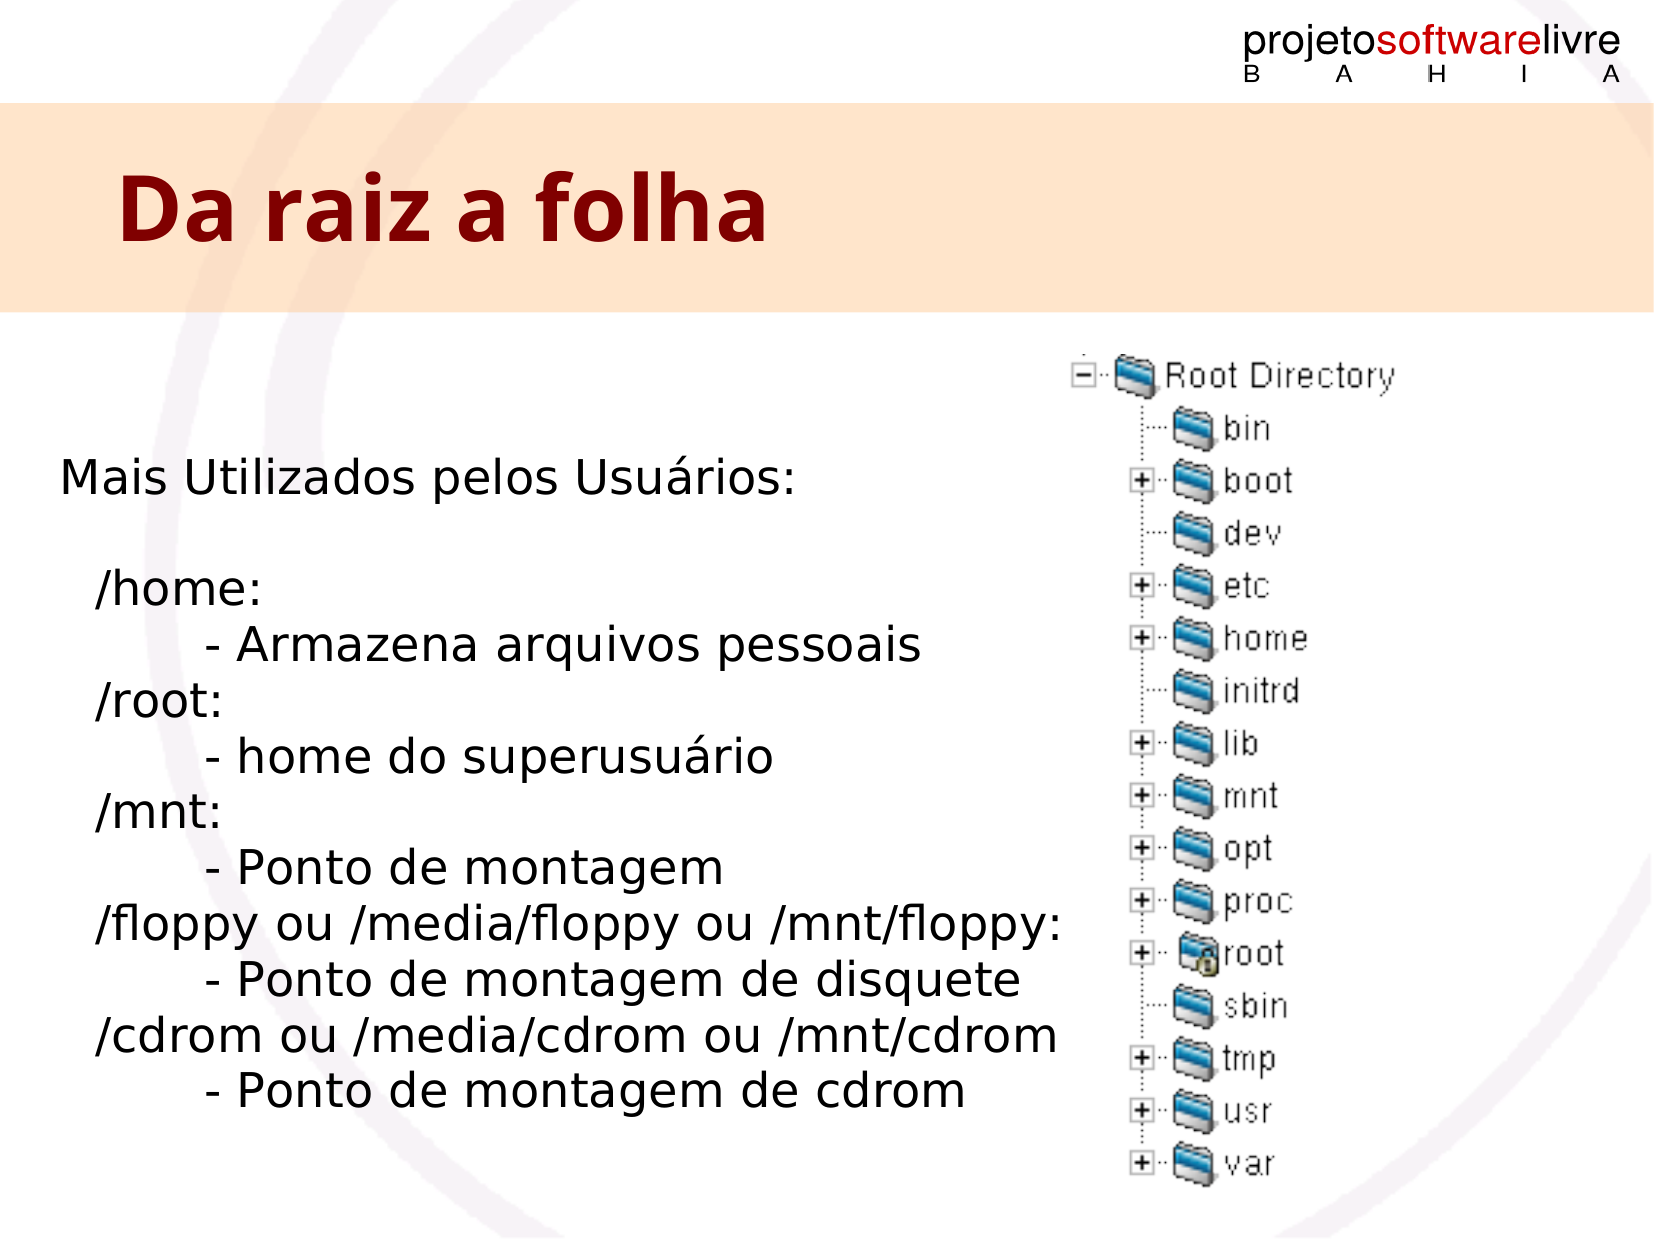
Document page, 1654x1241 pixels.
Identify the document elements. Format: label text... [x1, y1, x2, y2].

title Da raiz a folha [115, 143, 1561, 269]
picture [0, 0, 1654, 103]
picture [0, 313, 1654, 1241]
text_box Mais Utilizados pelos Usuários: /home: - Armazena arquivos pessoais /root: - home do superusuário /mnt: - Ponto de montagem /floppy ou /media/floppy ou /mnt/floppy: - Ponto de montagem de disquete /cdrom ou /media/cdrom ou /mnt/cdrom - Ponto de montagem de cdrom [59, 393, 1060, 1120]
